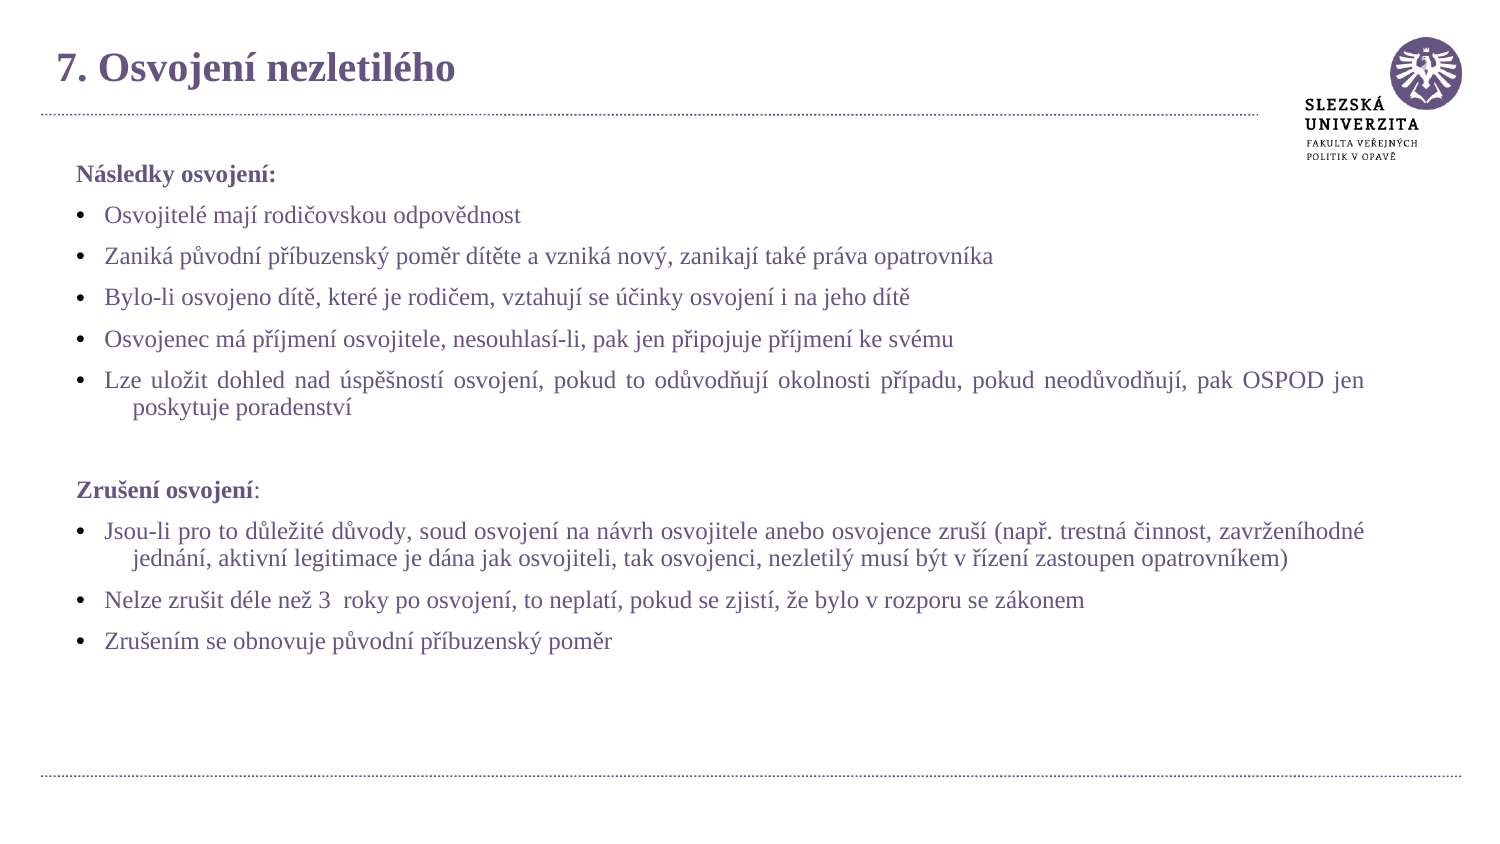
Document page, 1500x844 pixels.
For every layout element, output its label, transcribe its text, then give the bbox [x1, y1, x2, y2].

title 7. Osvojení nezletilého [41, 32, 1220, 116]
text_box Následky osvojení: Osvojitelé mají rodičovskou odpovědnost Zaniká původní příbuzenský poměr dítěte a vzniká nový, zanikají také práva opatrovníka Bylo-li osvojeno dítě, které je rodičem, vztahují se účinky osvojení i na jeho dítě Osvojenec má příjmení osvojitele, nesouhlasí-li, pak jen připojuje příjmení ke svému Lze uložit dohled nad úspěšností osvojení, pokud to odůvodňují okolnosti případu, pokud neodůvodňují, pak OSPOD jen poskytuje poradenství Zrušení osvojení: Jsou-li pro to důležité důvody, soud osvojení na návrh osvojitele anebo osvojence zruší (např. trestná činnost, zavrženíhodné jednání, aktivní legitimace je dána jak osvojiteli, tak osvojenci, nezletilý musí být v řízení zastoupen opatrovníkem) Nelze zrušit déle než 3 roky po osvojení, to neplatí, pokud se zjistí, že bylo v rozporu se zákonem Zrušením se obnovuje původní příbuzenský poměr [61, 152, 1382, 775]
